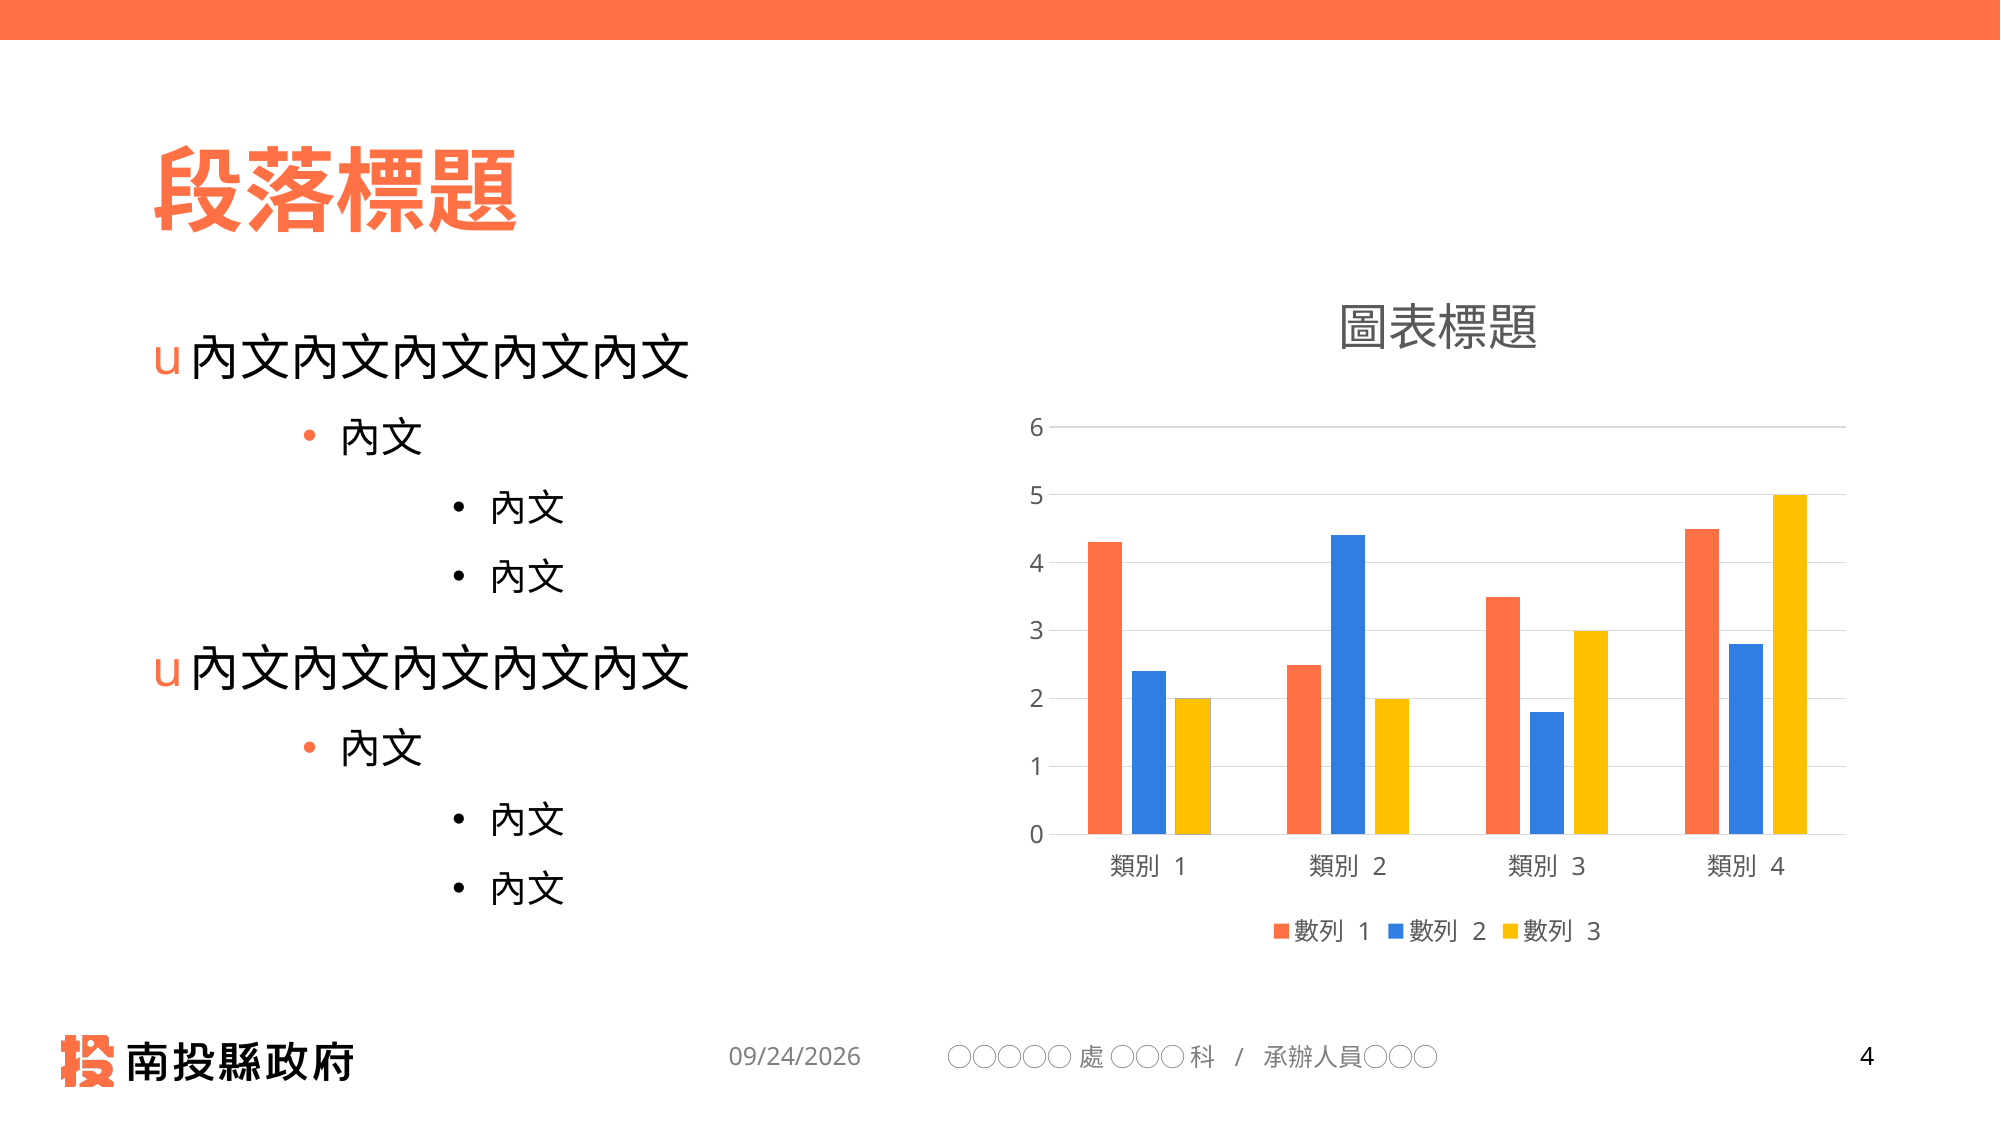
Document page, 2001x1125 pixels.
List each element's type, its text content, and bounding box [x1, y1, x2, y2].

title 段落標題 [137, 111, 1863, 278]
picture [61, 1035, 353, 1087]
text_box <編號> [1845, 1025, 1945, 1086]
chart [1012, 277, 1863, 955]
list 內文內文內文內文內文 內文 內文 內文 內文內文內文內文內文 內文 內文 內文 [137, 299, 988, 1014]
text_box 07/29/2024 [713, 1025, 884, 1086]
text_box ◯◯◯◯◯處 ◯◯◯ 科 / 承辦人員◯◯◯ [932, 1025, 1608, 1086]
